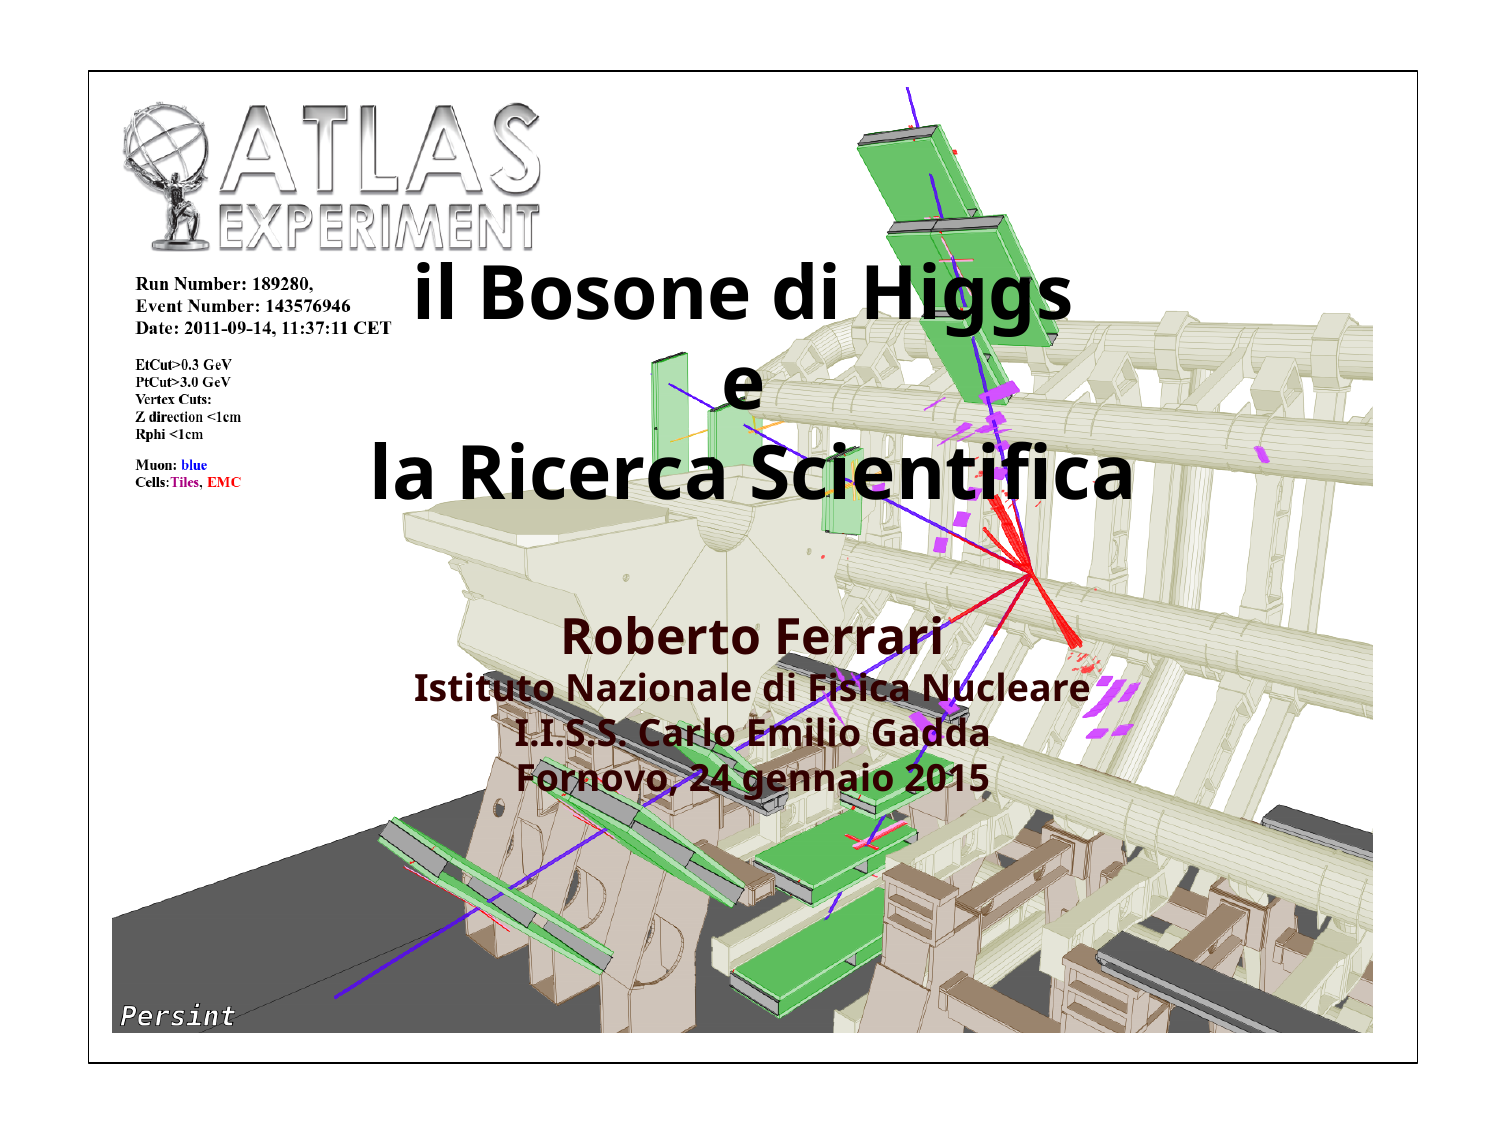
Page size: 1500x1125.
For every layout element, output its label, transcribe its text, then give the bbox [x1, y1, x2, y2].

text_box il Bosone di Higgs e la Ricerca Scientifica Roberto Ferrari Istituto Nazionale di Fisica Nucleare I.I.S.S. Carlo Emilio Gadda Fornovo, 24 gennaio 2015 [88, 70, 1418, 1064]
